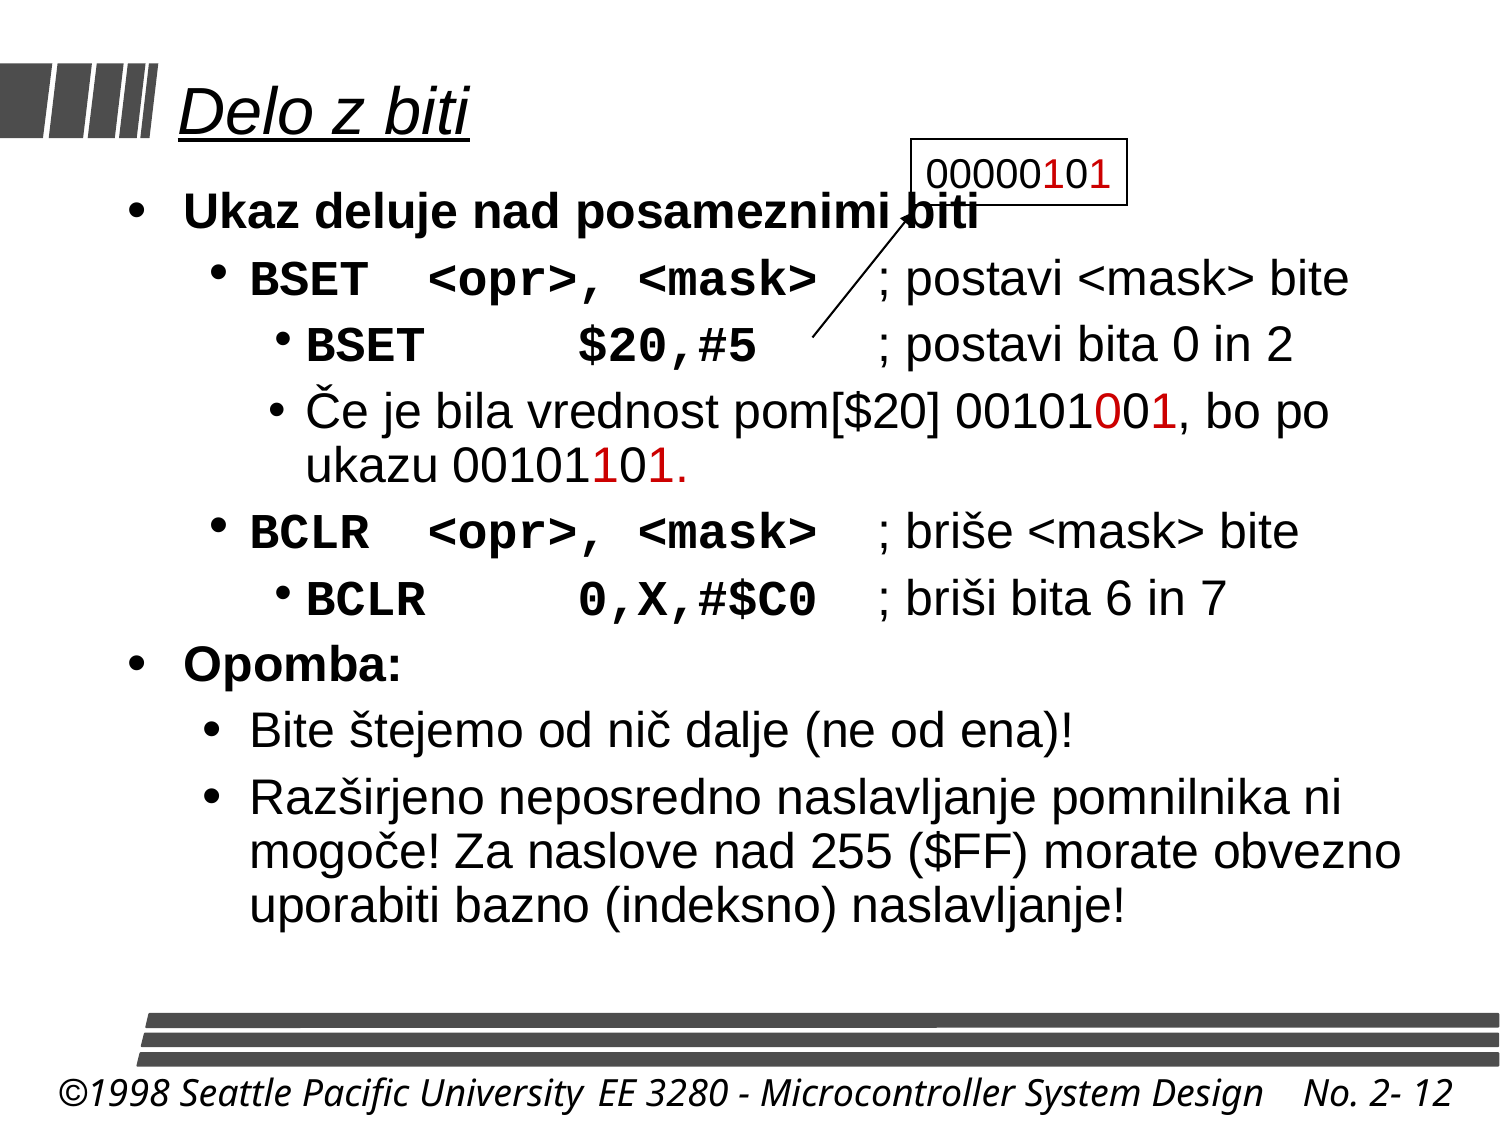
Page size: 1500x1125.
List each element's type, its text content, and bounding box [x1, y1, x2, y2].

text_box 00000101 [910, 139, 1127, 205]
list Ukaz deluje nad posameznimi biti BSET <opr>, <mask> ; postavi <mask> bite BSET $20,#5 ; postavi bita 0 in 2 Če je bila vrednost pom[$20] 00101001, bo po ukazu 00101101. BCLR <opr>, <mask> ; briše <mask> bite BCLR 0,X,#$C0 ; briši bita 6 in 7 Opomba: Bite štejemo od nič dalje (ne od ena)! Razširjeno neposredno naslavljanje pomnilnika ni mogoče! Za naslove nad 255 ($FF) morate obvezno uporabiti bazno (indeksno) naslavljanje! [112, 178, 1486, 976]
title Delo z biti [162, 60, 1498, 156]
